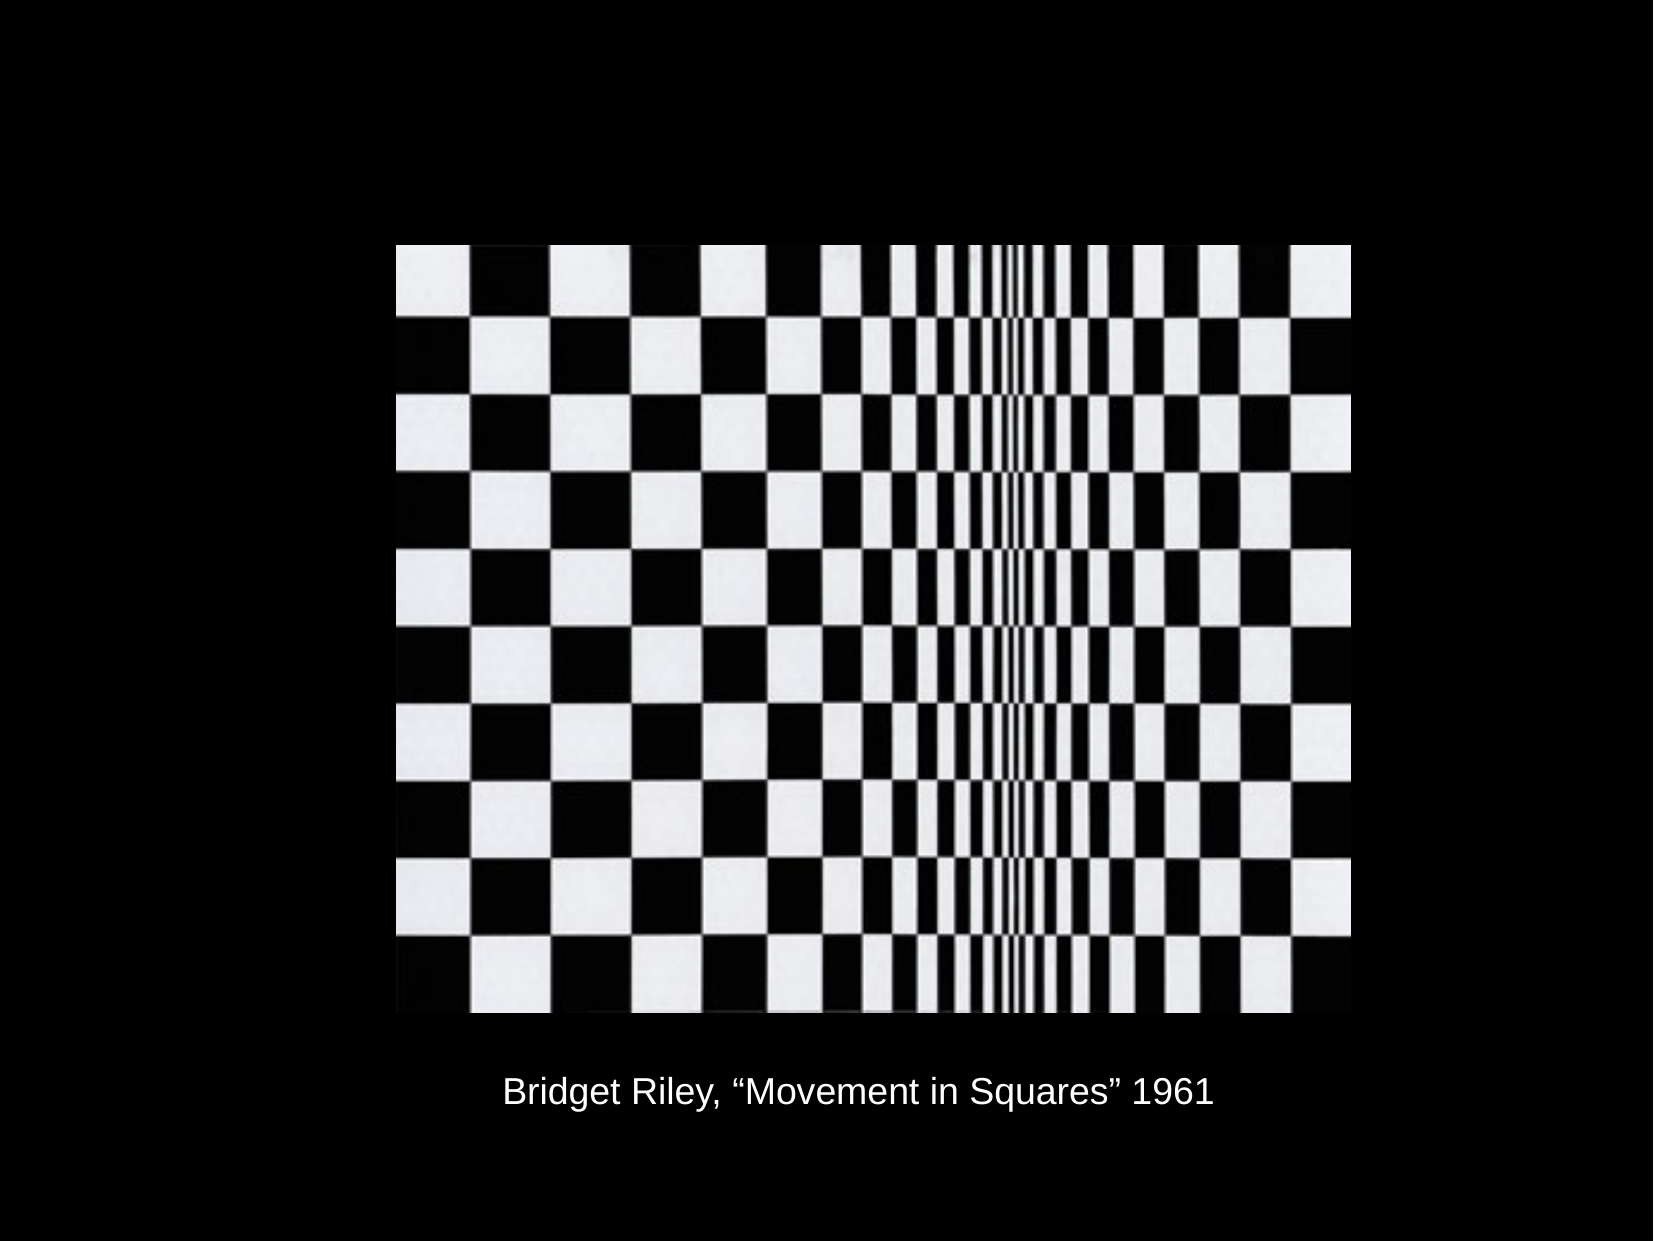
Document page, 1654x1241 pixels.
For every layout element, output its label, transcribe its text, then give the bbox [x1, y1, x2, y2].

text_box Bridget Riley, “Movement in Squares” 1961 [487, 1063, 1463, 1126]
picture [396, 245, 1351, 1013]
